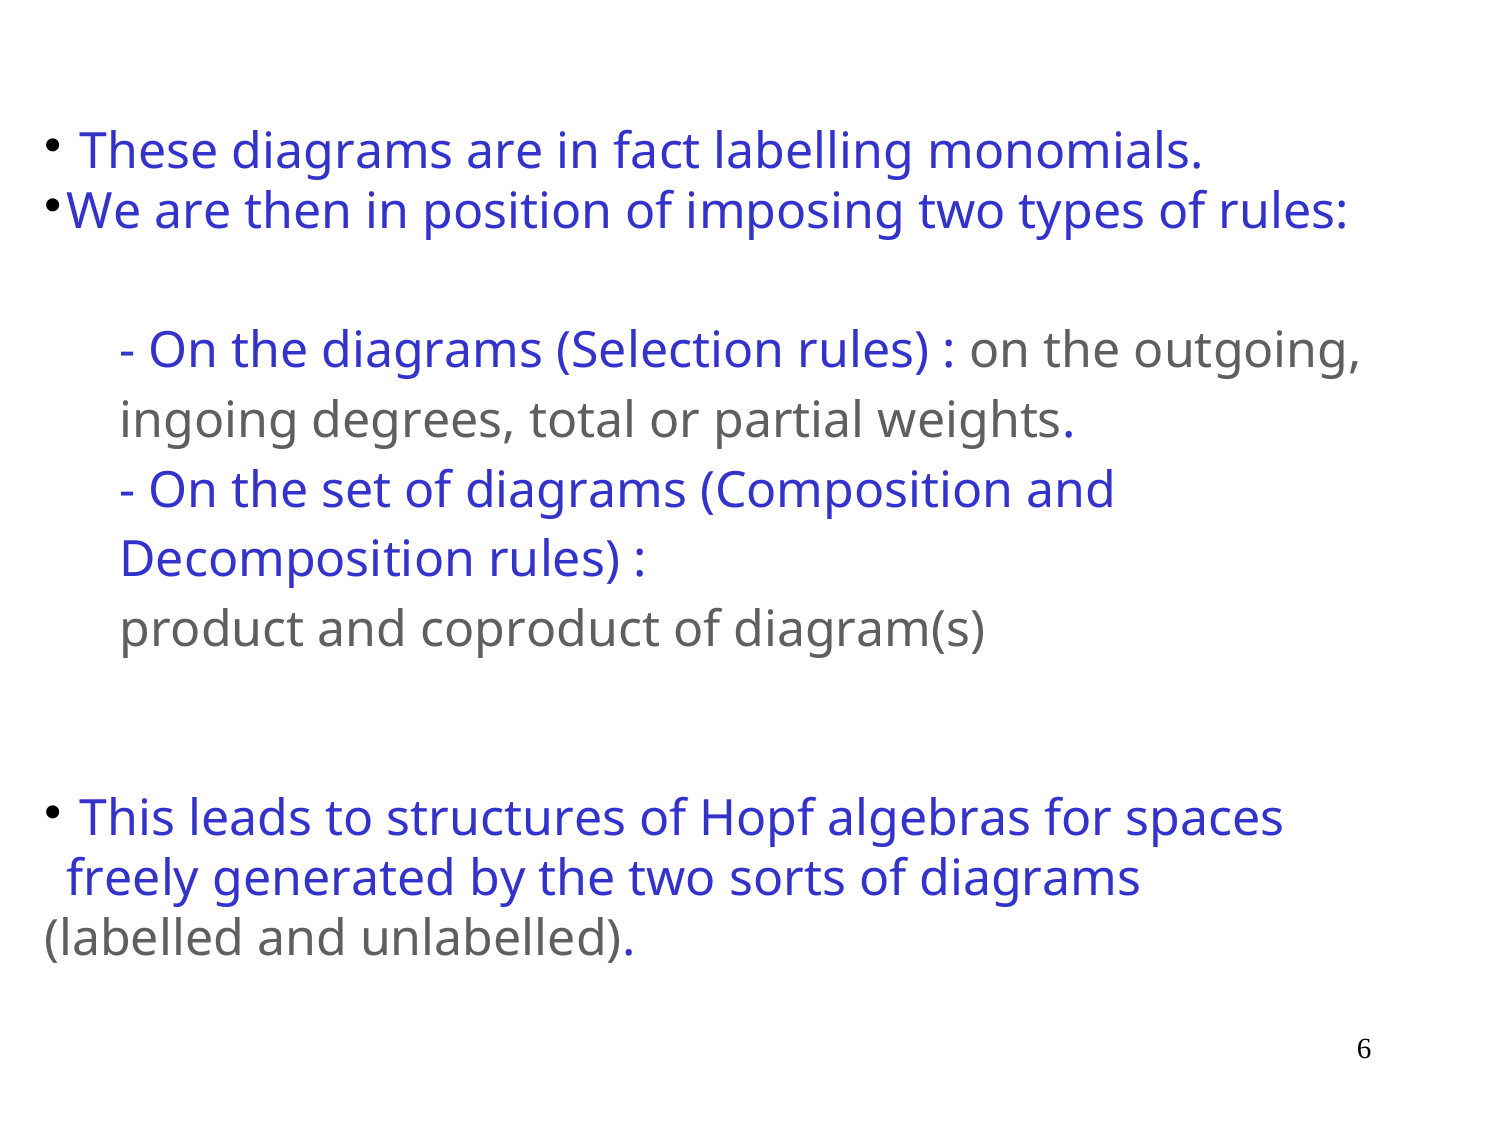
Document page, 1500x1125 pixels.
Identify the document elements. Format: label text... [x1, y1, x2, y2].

text_box These diagrams are in fact labelling monomials. We are then in position of imposing two types of rules: - On the diagrams (Selection rules) : on the outgoing, ingoing degrees, total or partial weights. - On the set of diagrams (Composition and Decomposition rules) : product and coproduct of diagram(s) This leads to structures of Hopf algebras for spaces freely generated by the two sorts of diagrams (labelled and unlabelled). [29, 111, 1477, 1034]
